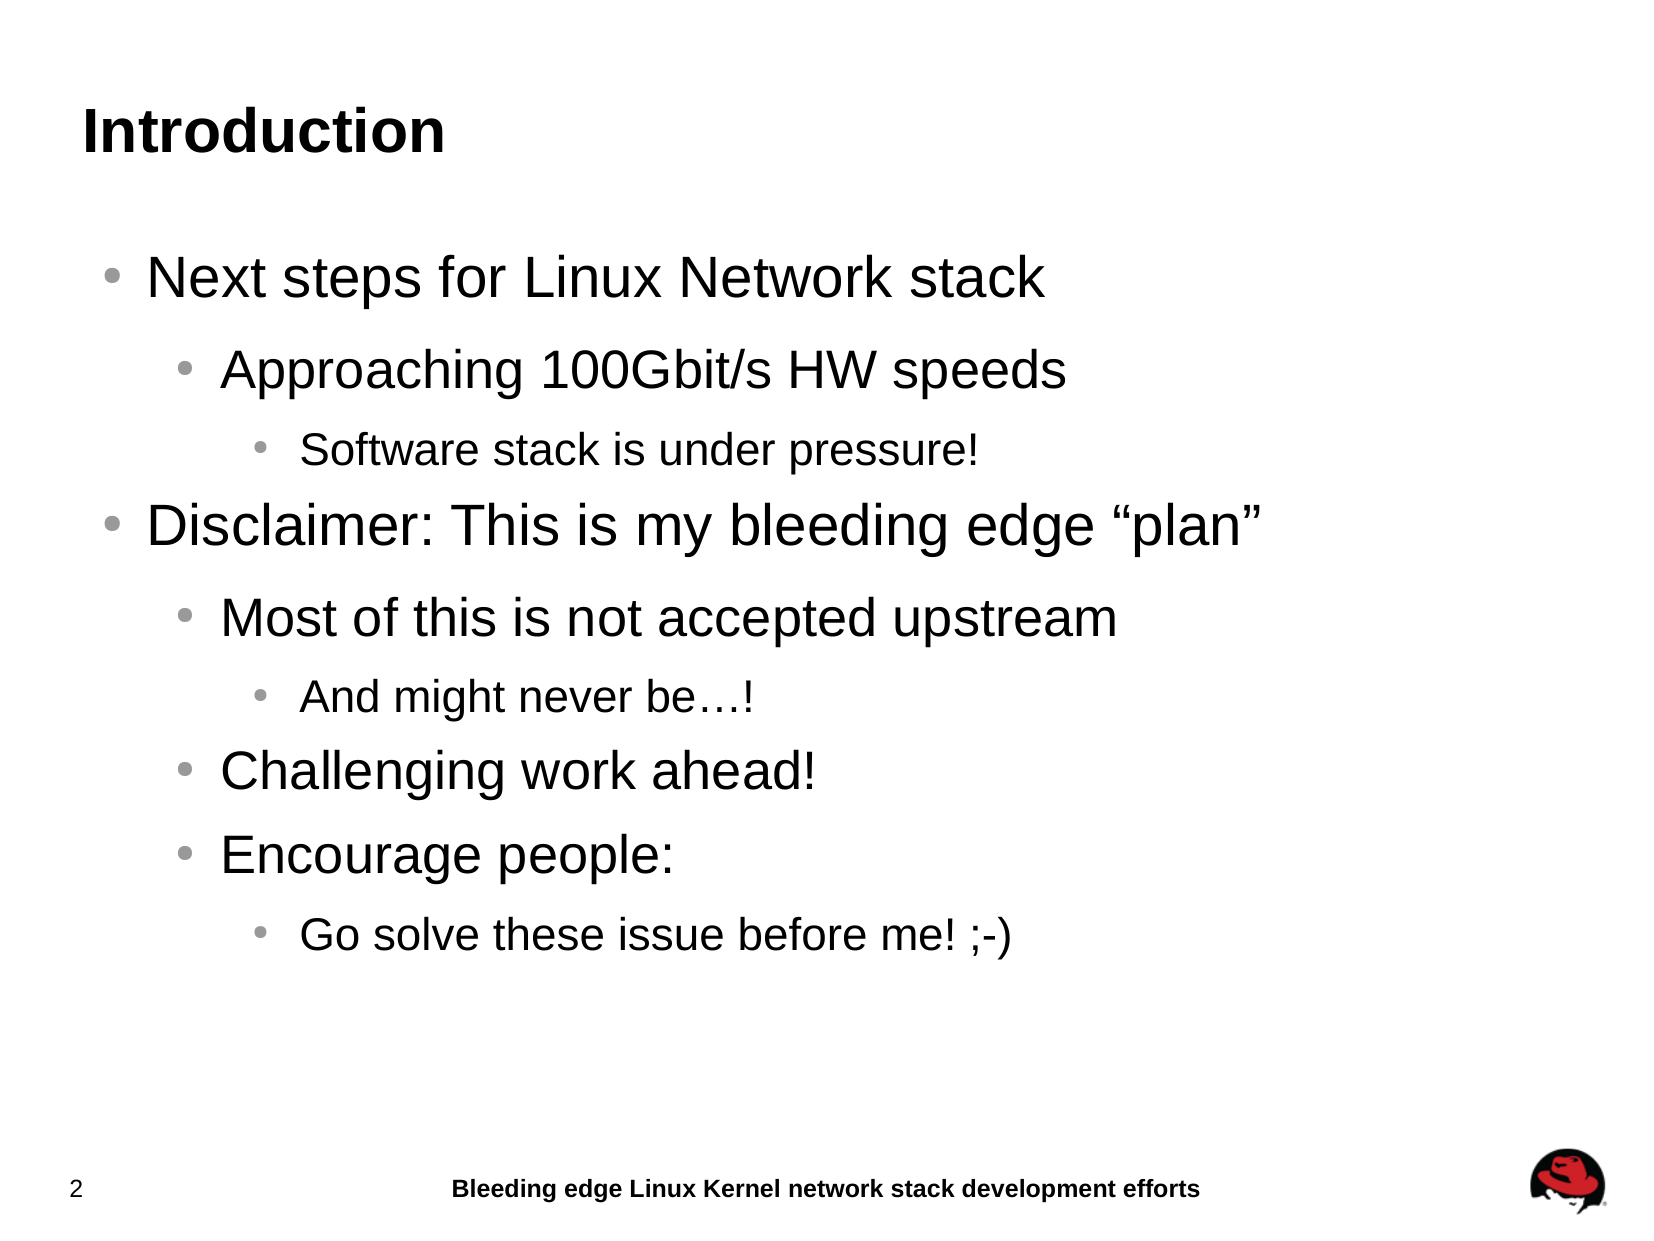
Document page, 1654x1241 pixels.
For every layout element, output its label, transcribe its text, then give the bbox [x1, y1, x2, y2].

picture [1529, 1146, 1613, 1224]
text_box [86, 244, 1576, 1039]
title Introduction [82, 37, 1571, 226]
